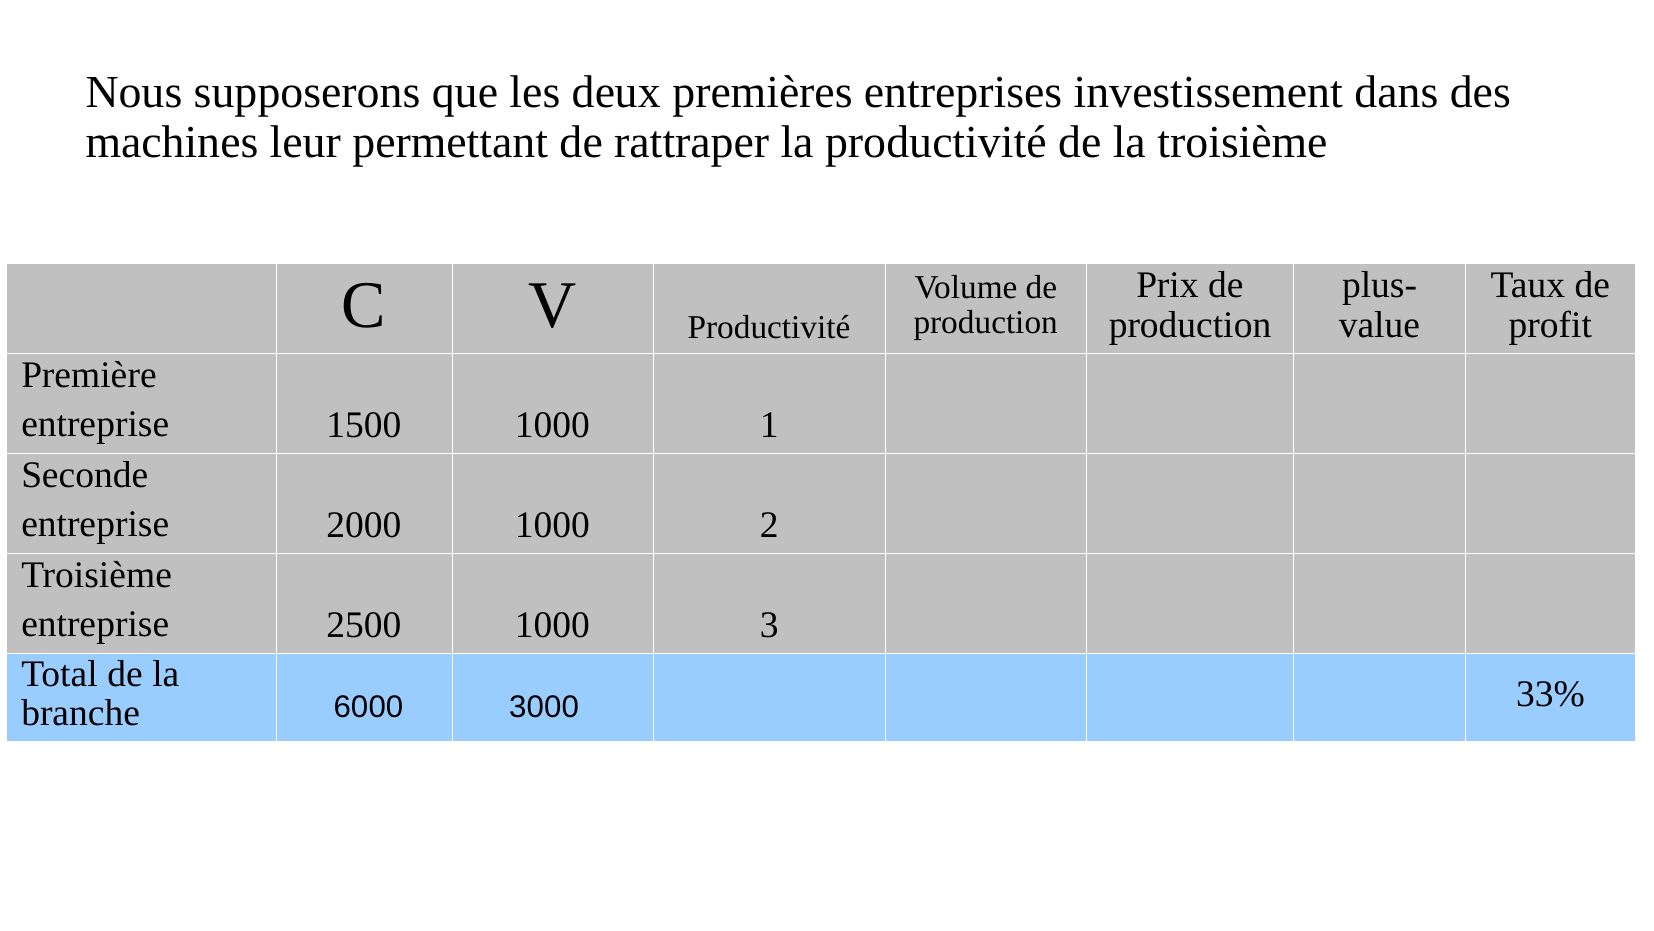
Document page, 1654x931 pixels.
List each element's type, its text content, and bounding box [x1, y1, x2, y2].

text_box Nous supposerons que les deux premières entreprises investissement dans des machines leur permettant de rattraper la productivité de la troisième [70, 59, 1571, 189]
table_cell [1466, 454, 1635, 553]
table_cell Total de la branche [7, 654, 276, 741]
table_cell 2500 [277, 554, 452, 653]
table_header Prix de production [1087, 264, 1293, 353]
table_cell [453, 654, 653, 741]
table_cell [1087, 654, 1293, 741]
table_header plus-value [1294, 264, 1465, 353]
table_cell 1000 [453, 354, 653, 453]
table_cell [1294, 454, 1465, 553]
table_cell Première entreprise [7, 354, 276, 453]
table_cell 1000 [453, 554, 653, 653]
table_cell [886, 554, 1086, 653]
table_cell 1500 [277, 354, 452, 453]
table_cell [886, 654, 1086, 741]
table_header Taux de profit [1466, 264, 1635, 353]
text_box 3000 [494, 676, 607, 728]
table_cell [1087, 454, 1293, 553]
table_cell [654, 654, 885, 741]
table_cell 1000 [453, 454, 653, 553]
table_cell 2 [654, 454, 885, 553]
table_cell 3 [654, 554, 885, 653]
table_cell [277, 654, 452, 741]
table_cell [1294, 654, 1465, 741]
table_header [7, 264, 276, 353]
table_header Productivité [654, 264, 885, 353]
table_cell 33% [1466, 654, 1635, 741]
table_cell [1294, 554, 1465, 653]
table_cell Seconde entreprise [7, 454, 276, 553]
table_header Volume de production [886, 264, 1086, 353]
table_cell [1087, 354, 1293, 453]
table_cell 2000 [277, 454, 452, 553]
table_cell [886, 454, 1086, 553]
table_cell 1 [654, 354, 885, 453]
table_cell [1087, 554, 1293, 653]
table_cell [1294, 354, 1465, 453]
table_cell Troisième entreprise [7, 554, 276, 653]
table_cell [886, 354, 1086, 453]
text_box 6000 [318, 676, 432, 733]
table_header V [453, 264, 653, 353]
table_cell [1466, 354, 1635, 453]
table_cell [1466, 554, 1635, 653]
table_header C [277, 264, 452, 353]
